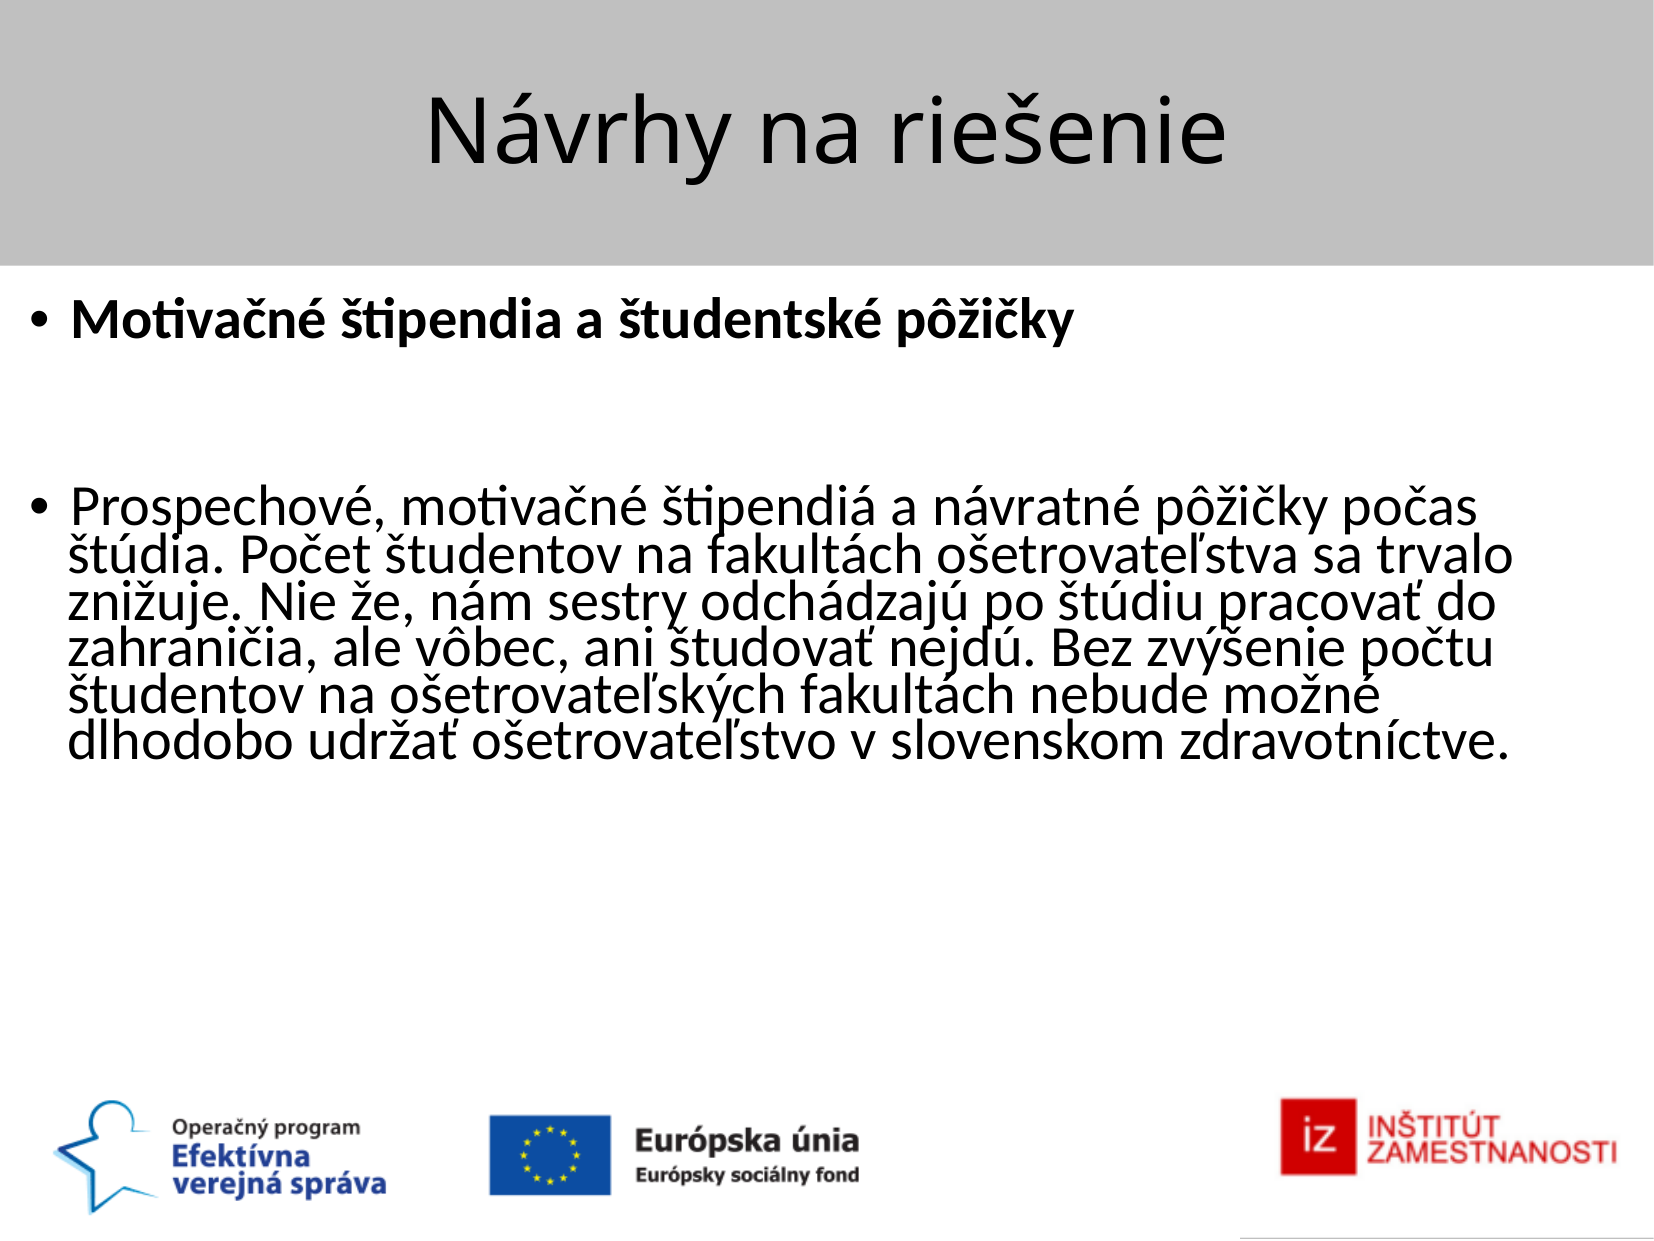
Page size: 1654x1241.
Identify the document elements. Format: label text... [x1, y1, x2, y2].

list • Motivačné štipendia a študentské pôžičky • Prospechové, motivačné štipendiá a návratné pôžičky počas štúdia. Počet študentov na fakultách ošetrovateľstva sa trvalo znižuje. Nie že, nám sestry odchádzajú po štúdiu pracovať do zahraničia, ale vôbec, ani študovať nejdú. Bez zvýšenie počtu študentov na ošetrovateľských fakultách nebude možné dlhodobo udržať ošetrovateľstvo v slovenskom zdravotníctve. [29, 295, 1533, 1077]
picture [1240, 1033, 1654, 1241]
picture [29, 1077, 886, 1241]
title Návrhy na riešenie [88, 29, 1565, 237]
